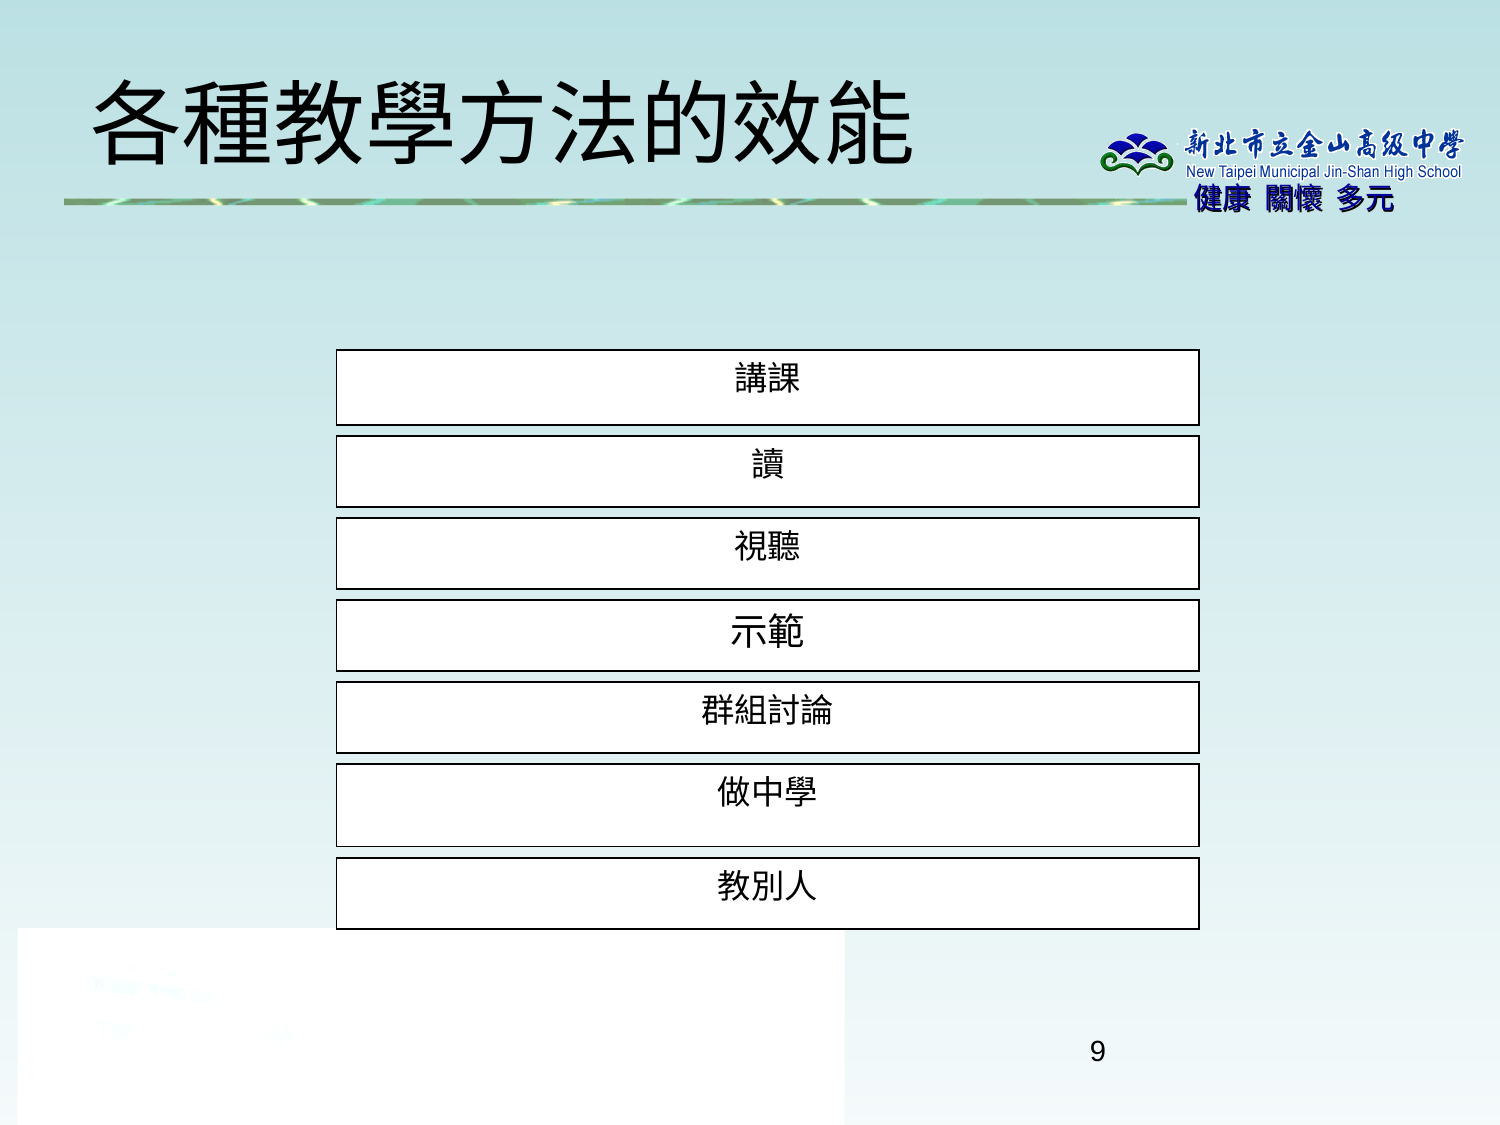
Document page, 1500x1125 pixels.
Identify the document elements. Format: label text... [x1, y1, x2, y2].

text_box 做中學 [336, 764, 1199, 847]
text_box 教別人 [336, 858, 1199, 929]
text_box 示範 [336, 600, 1199, 671]
text_box [1074, 1024, 1426, 1103]
text_box 群組討論 [336, 682, 1199, 753]
text_box 講課 [336, 350, 1199, 425]
text_box 視聽 [336, 517, 1199, 589]
title 各種教學方法的效能 [75, 45, 1426, 197]
text_box 讀 [336, 435, 1199, 507]
